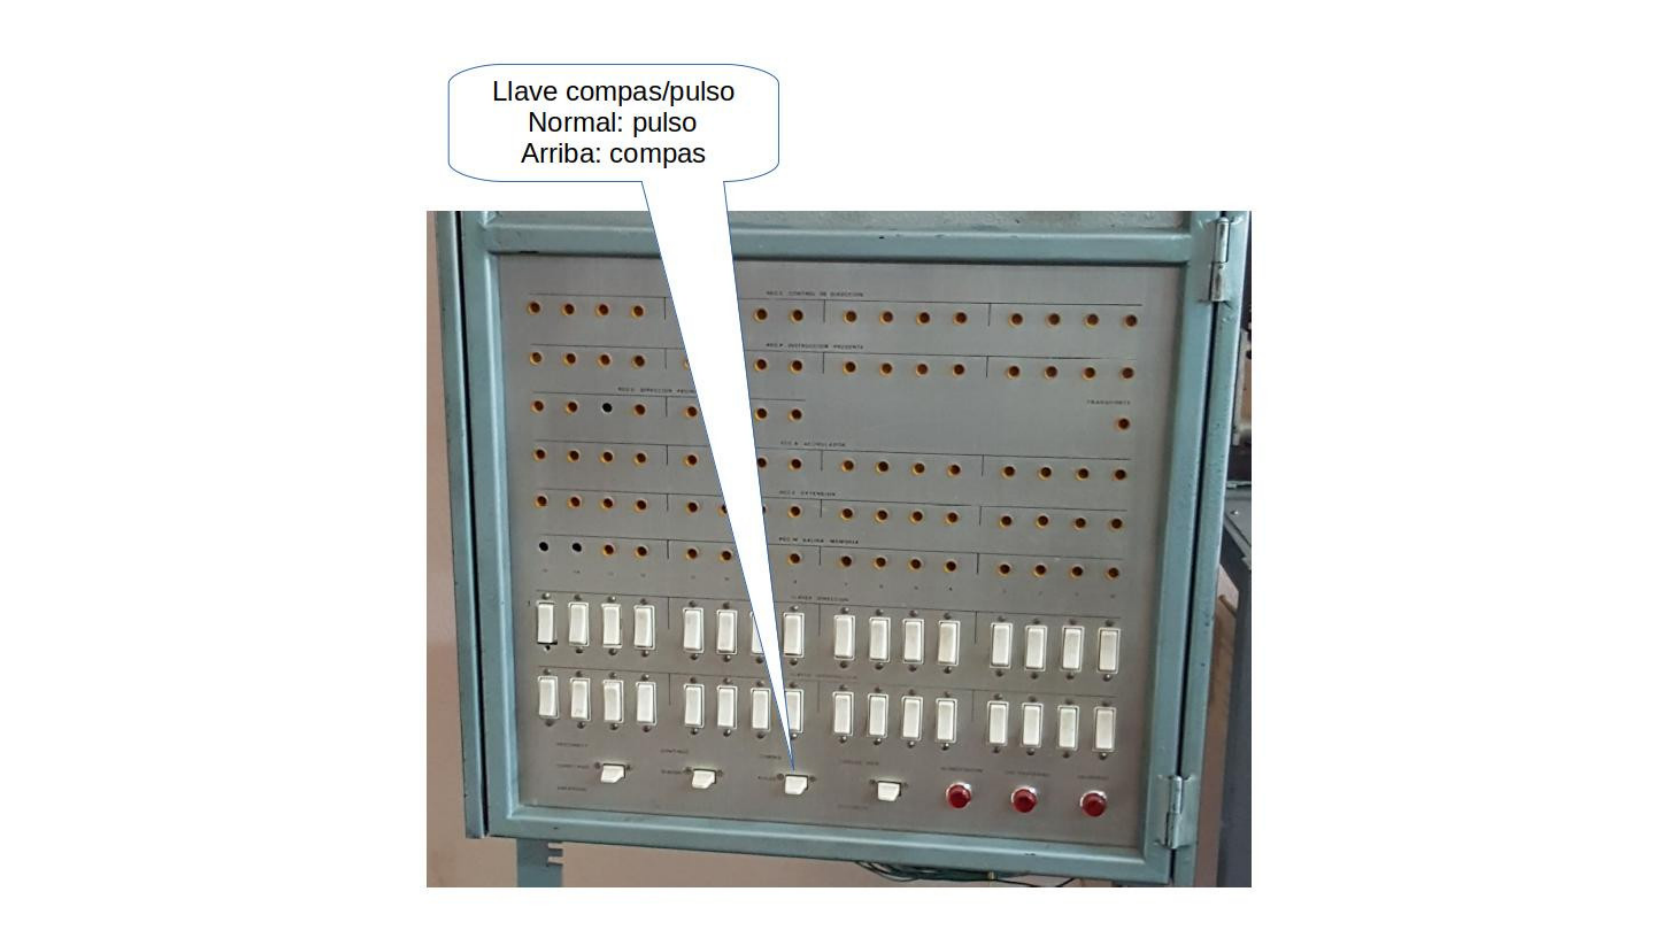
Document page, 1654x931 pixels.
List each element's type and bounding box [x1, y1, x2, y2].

picture [383, 3, 1293, 922]
